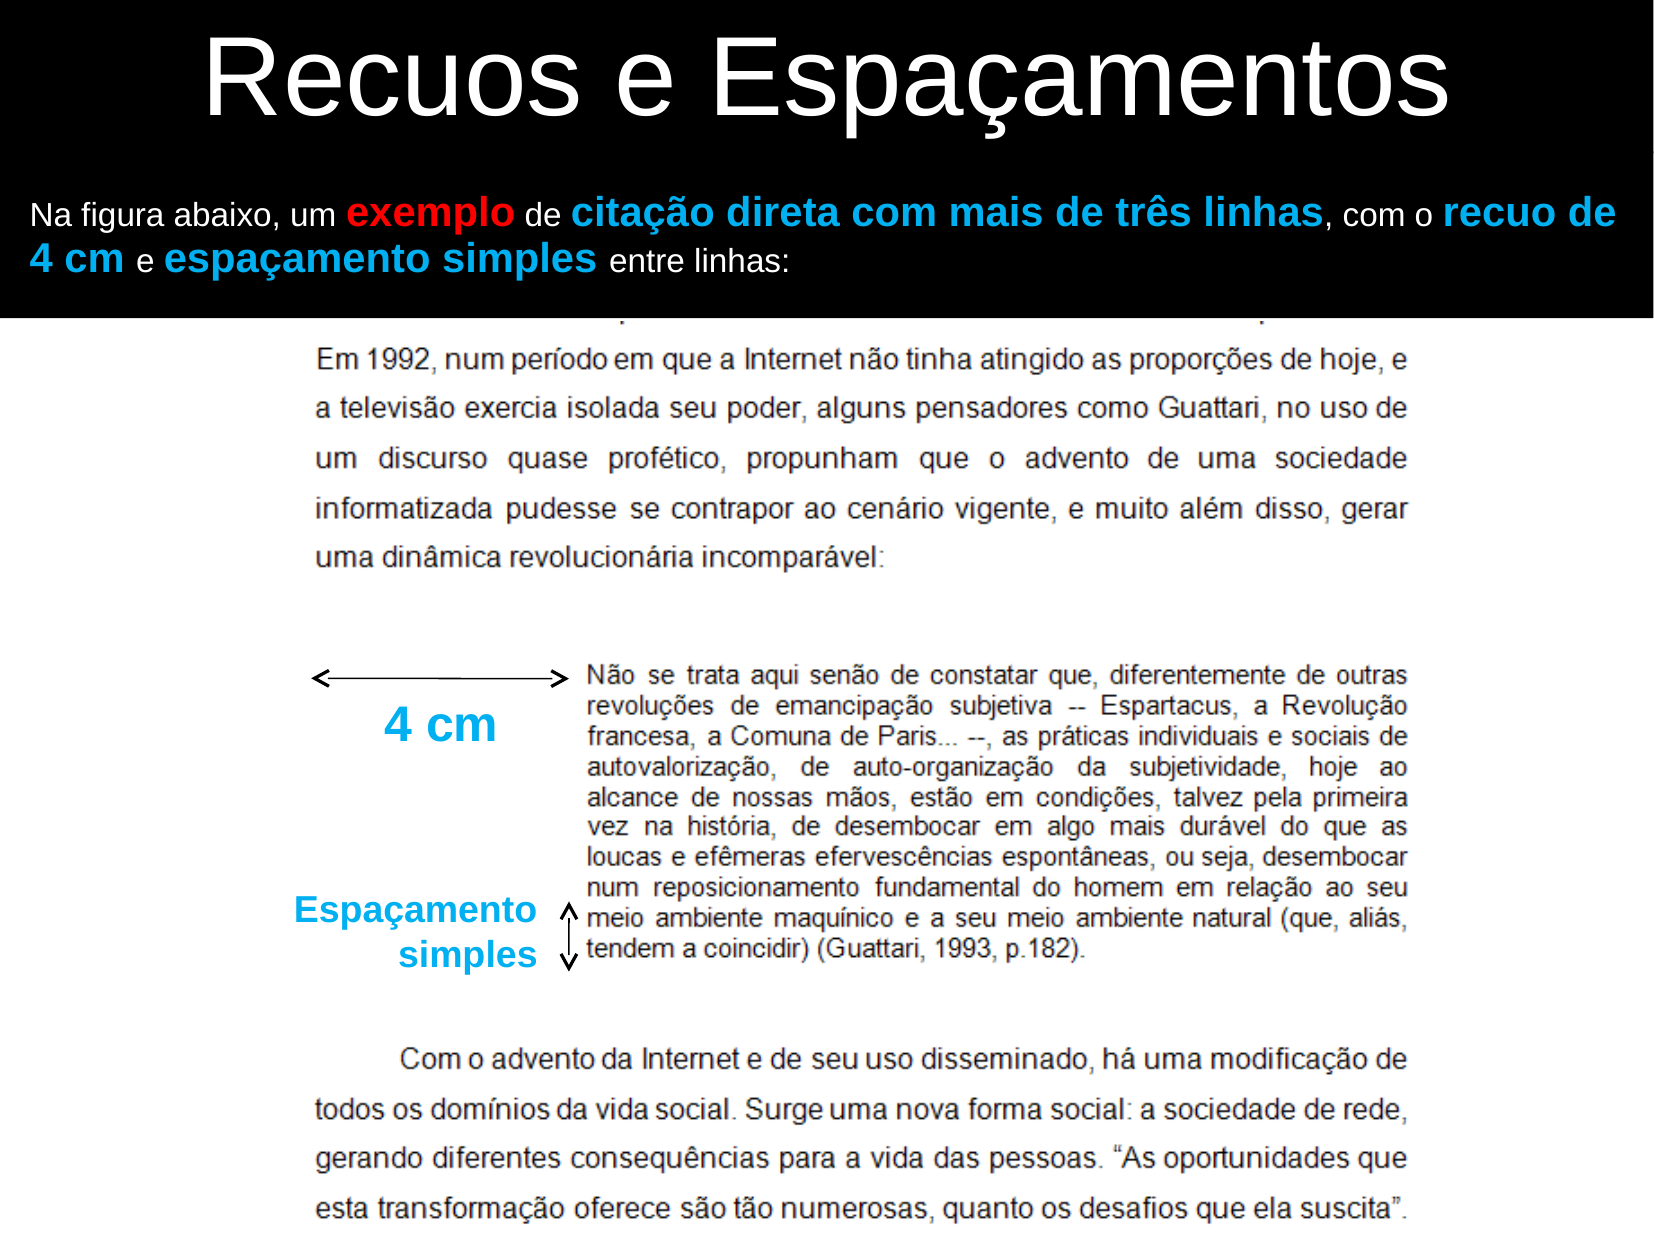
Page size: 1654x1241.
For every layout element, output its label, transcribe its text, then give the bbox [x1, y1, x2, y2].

text_box Espaçamento simples [279, 877, 553, 983]
picture [82, 321, 1541, 1241]
text_box 4 cm [369, 688, 514, 761]
text_box Na figura abaixo, um exemplo de citação direta com mais de três linhas, com o recuo de 4 cm e espaçamento simples entre linhas: [0, 151, 1654, 319]
title Recuos e Espaçamentos [0, 0, 1654, 151]
